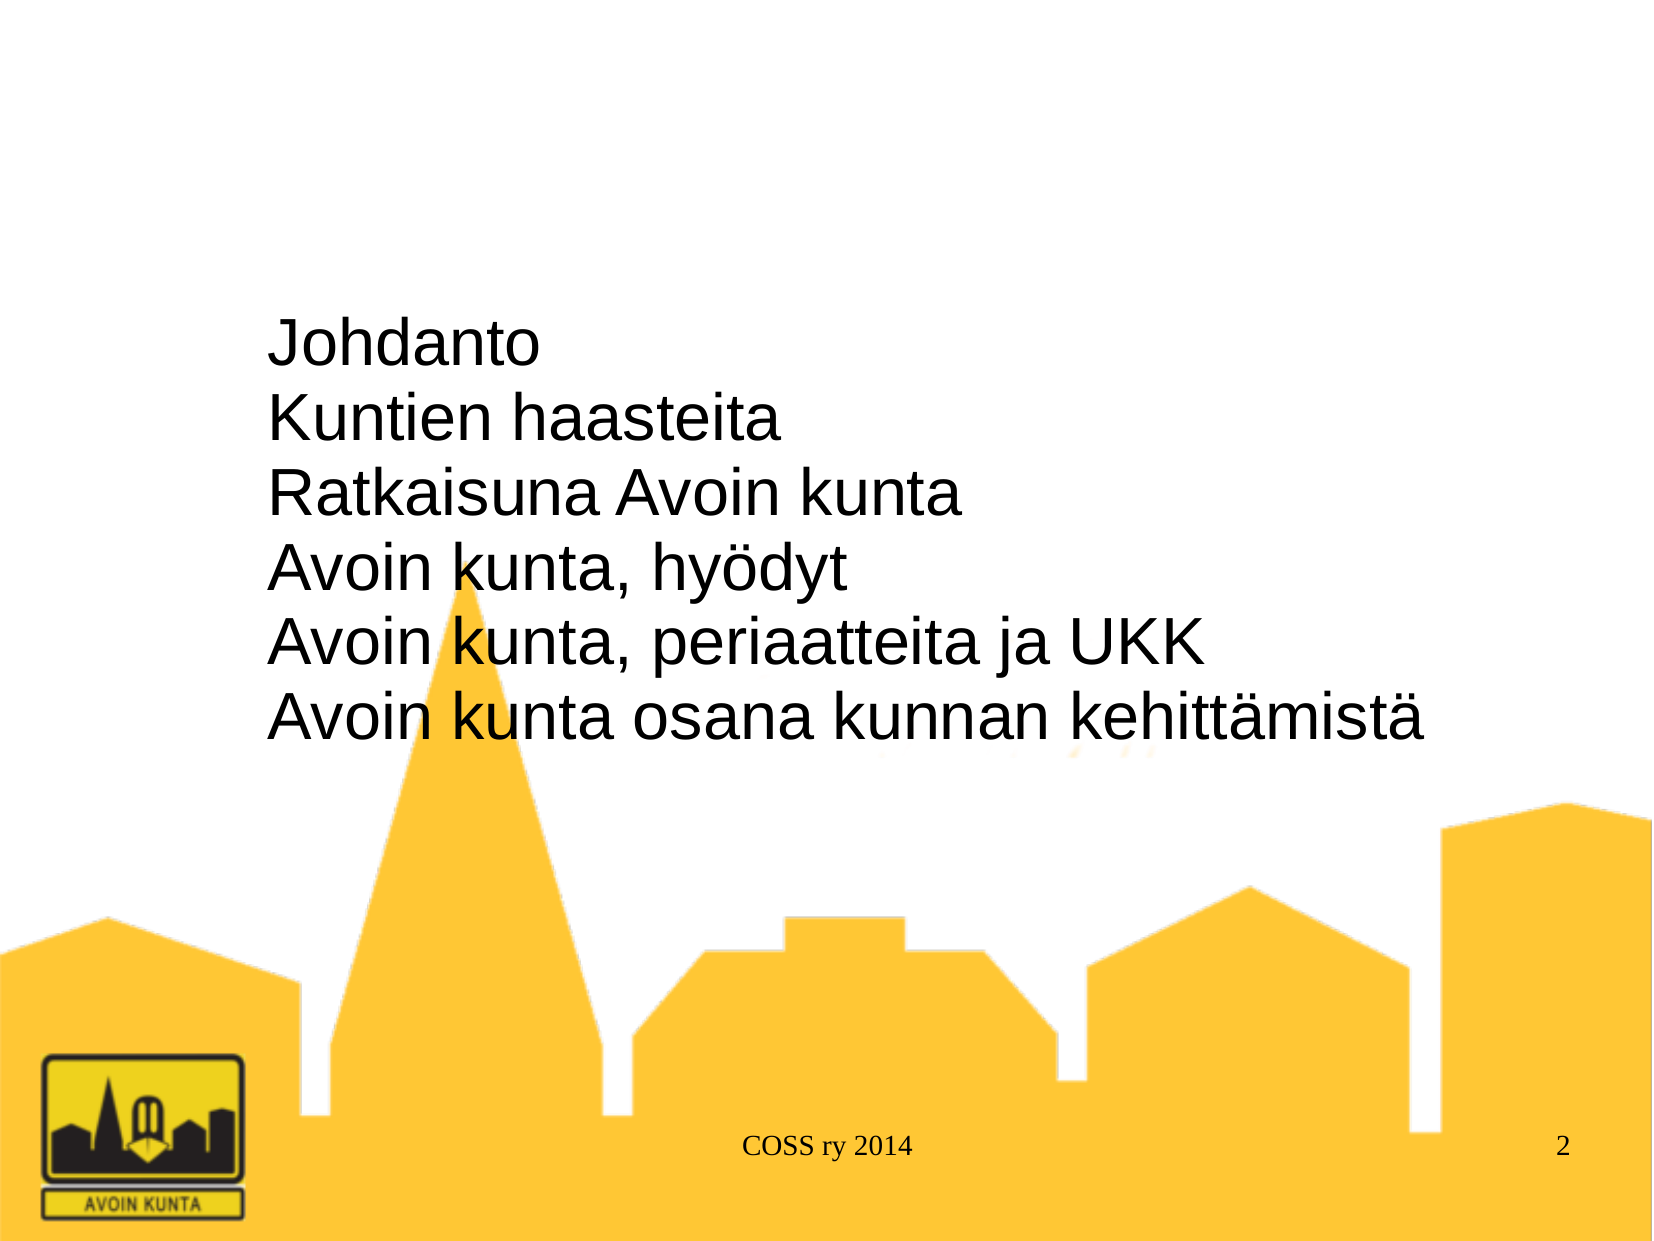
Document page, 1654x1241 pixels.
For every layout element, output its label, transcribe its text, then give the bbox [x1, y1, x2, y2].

subtitle Johdanto Kuntien haasteita Ratkaisuna Avoin kunta Avoin kunta, hyödyt Avoin kunta, periaatteita ja UKK Avoin kunta osana kunnan kehittämistä [82, 49, 1571, 1010]
picture [0, 24, 1654, 1241]
